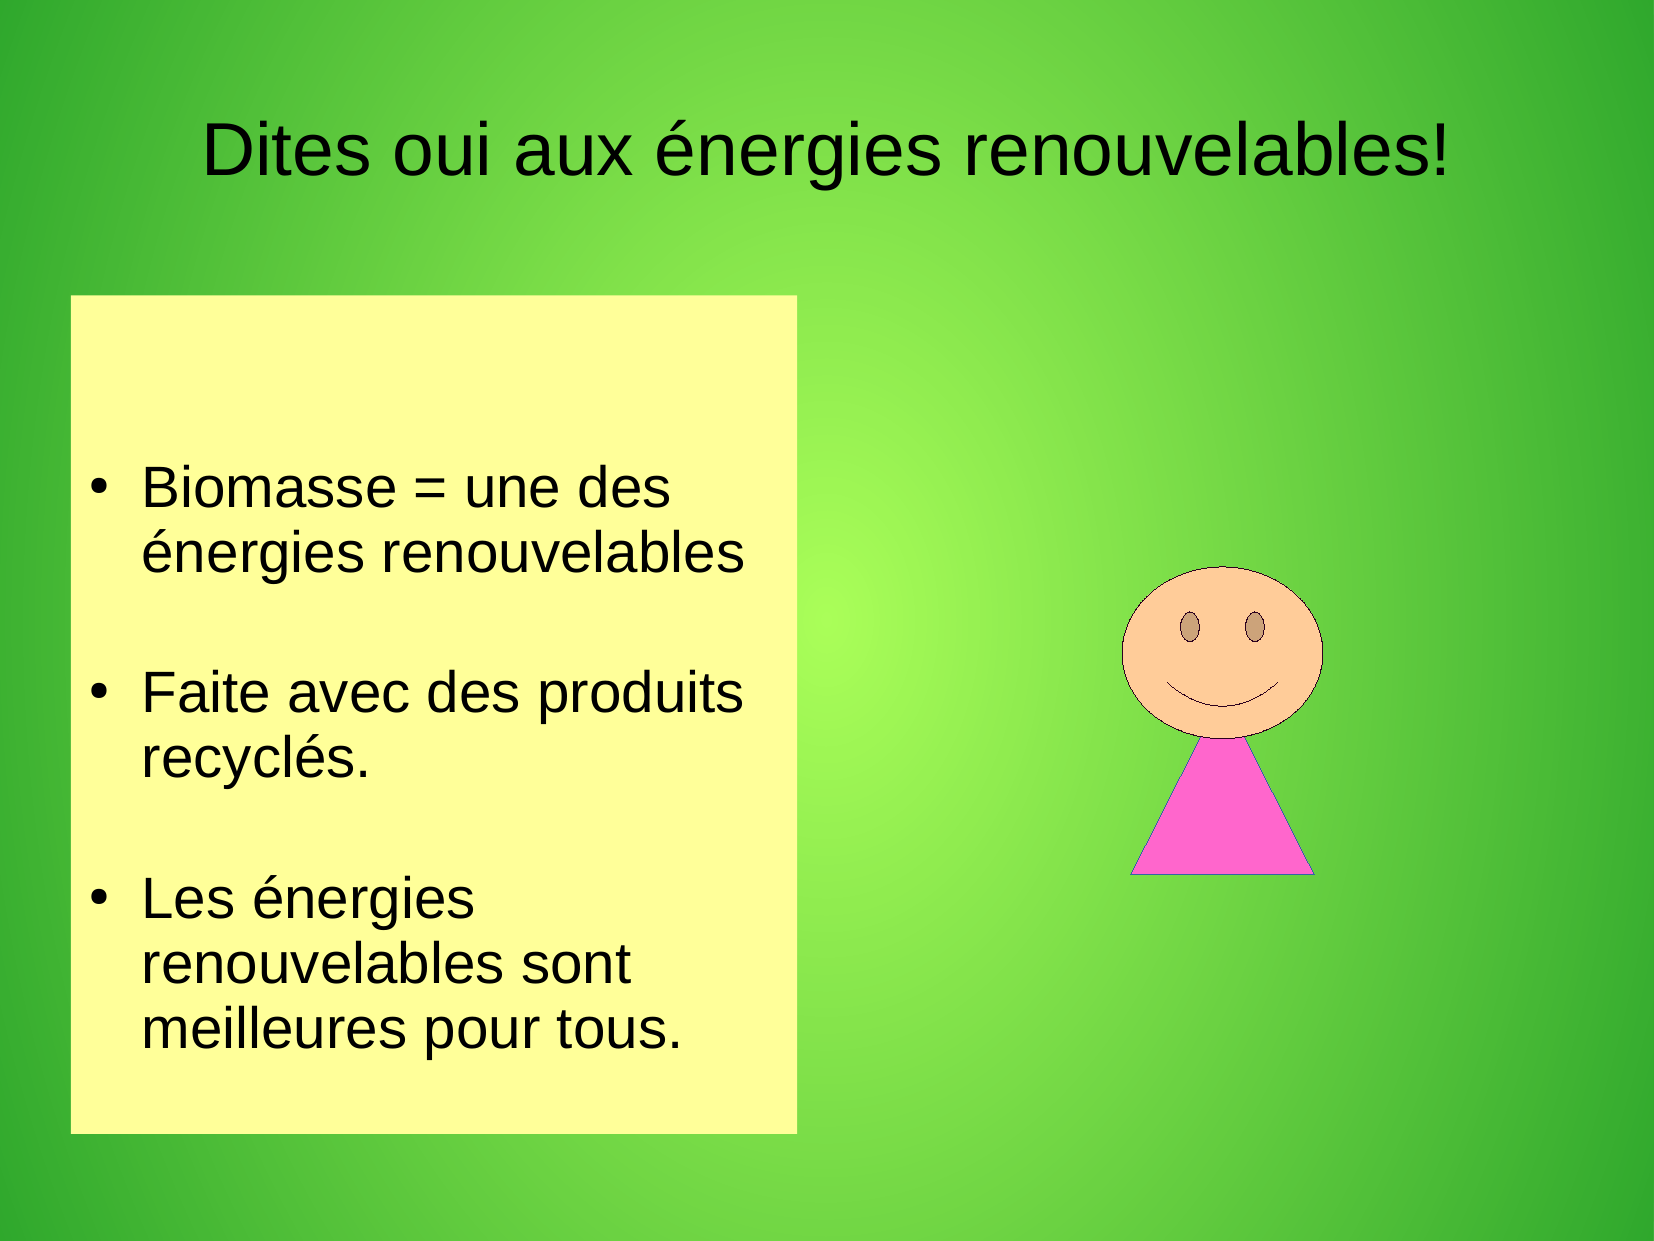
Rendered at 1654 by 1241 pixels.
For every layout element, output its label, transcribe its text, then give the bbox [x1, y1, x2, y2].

title Dites oui aux énergies renouvelables! [82, 47, 1571, 252]
text_box [1122, 566, 1323, 875]
list Biomasse = une des énergies renouvelables Faite avec des produits recyclés. Les énergies renouvelables sont meilleures pour tous. [70, 295, 798, 1134]
